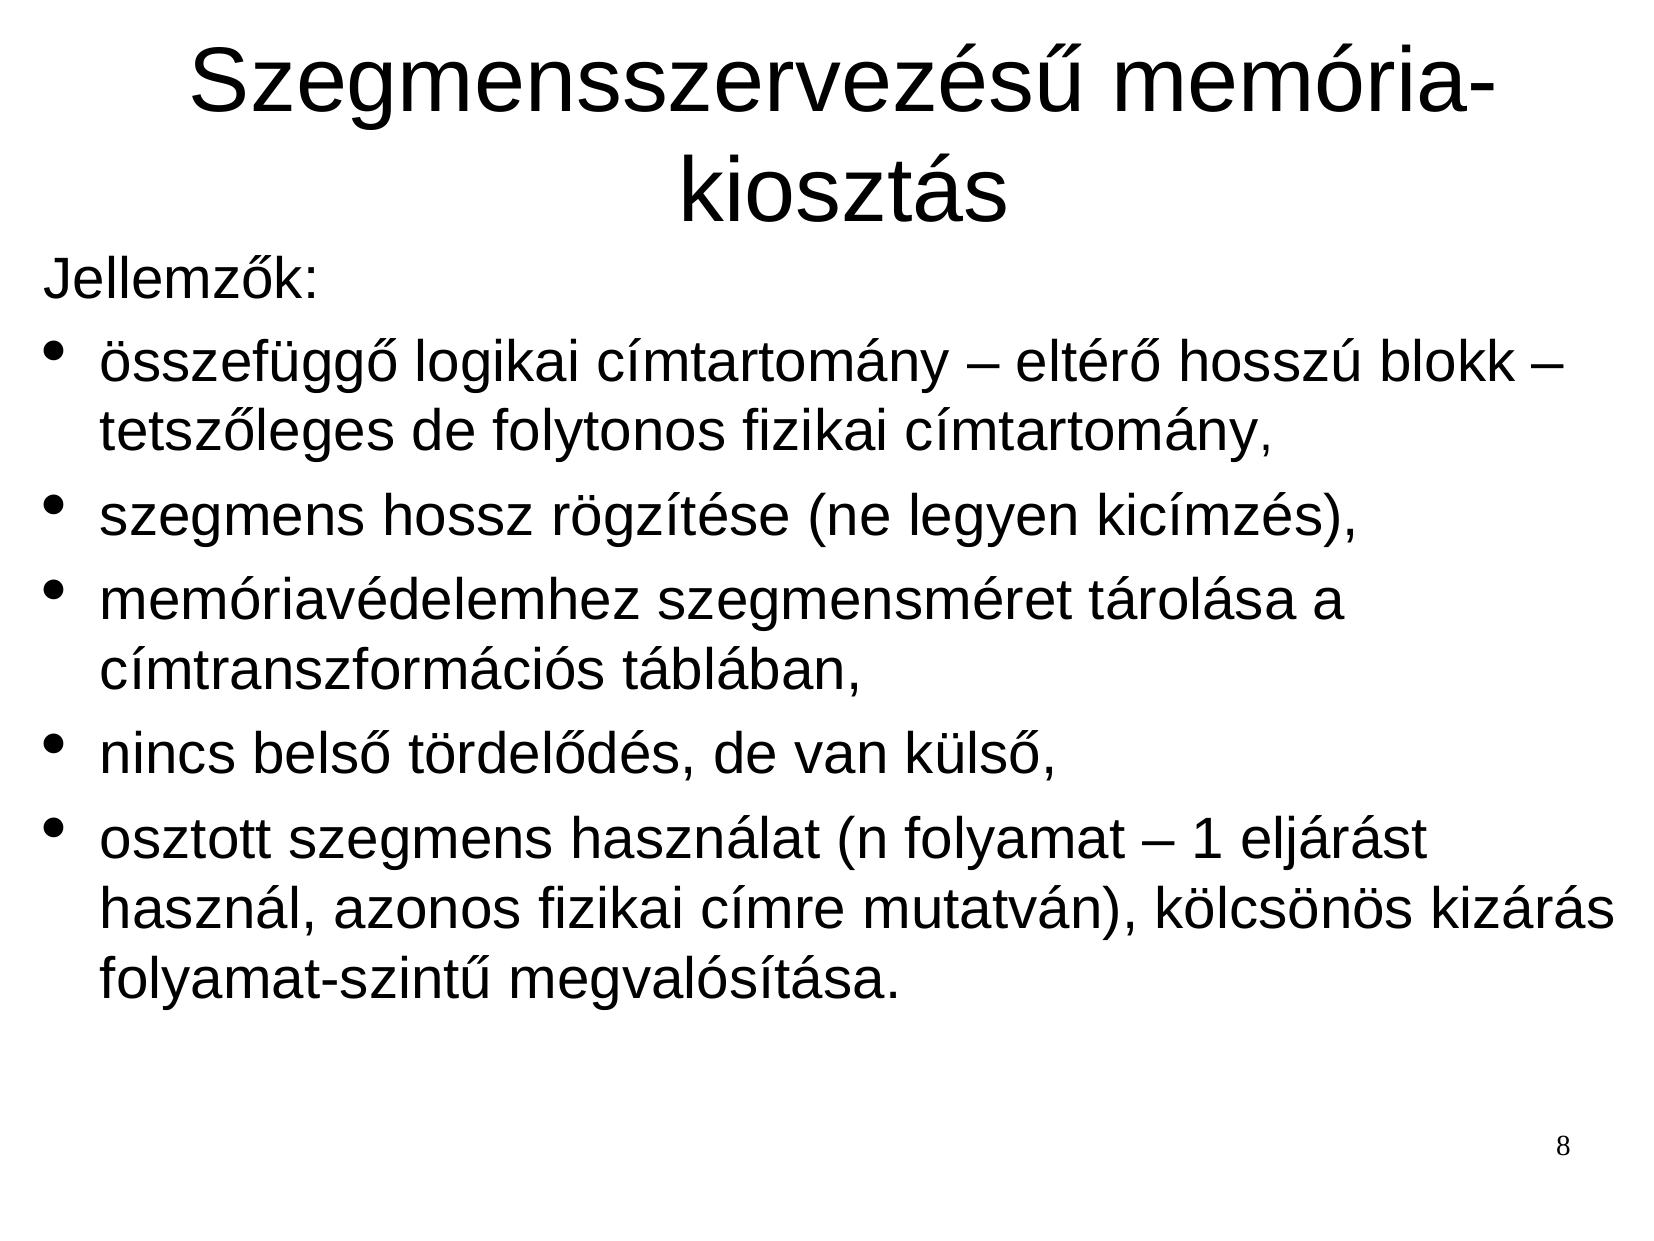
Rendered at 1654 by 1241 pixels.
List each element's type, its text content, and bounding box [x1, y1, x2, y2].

list Jellemzők: összefüggő logikai címtartomány – eltérő hosszú blokk – tetszőleges de folytonos fizikai címtartomány, szegmens hossz rögzítése (ne legyen kicímzés), memóriavédelemhez szegmensméret tárolása a címtranszformációs táblában, nincs belső tördelődés, de van külső, osztott szegmens használat (n folyamat – 1 eljárást használ, azonos fizikai címre mutatván), kölcsönös kizárás folyamat-szintű megvalósítása. [28, 232, 1634, 1241]
title Szegmensszervezésű memória-kiosztás [124, 25, 1530, 232]
